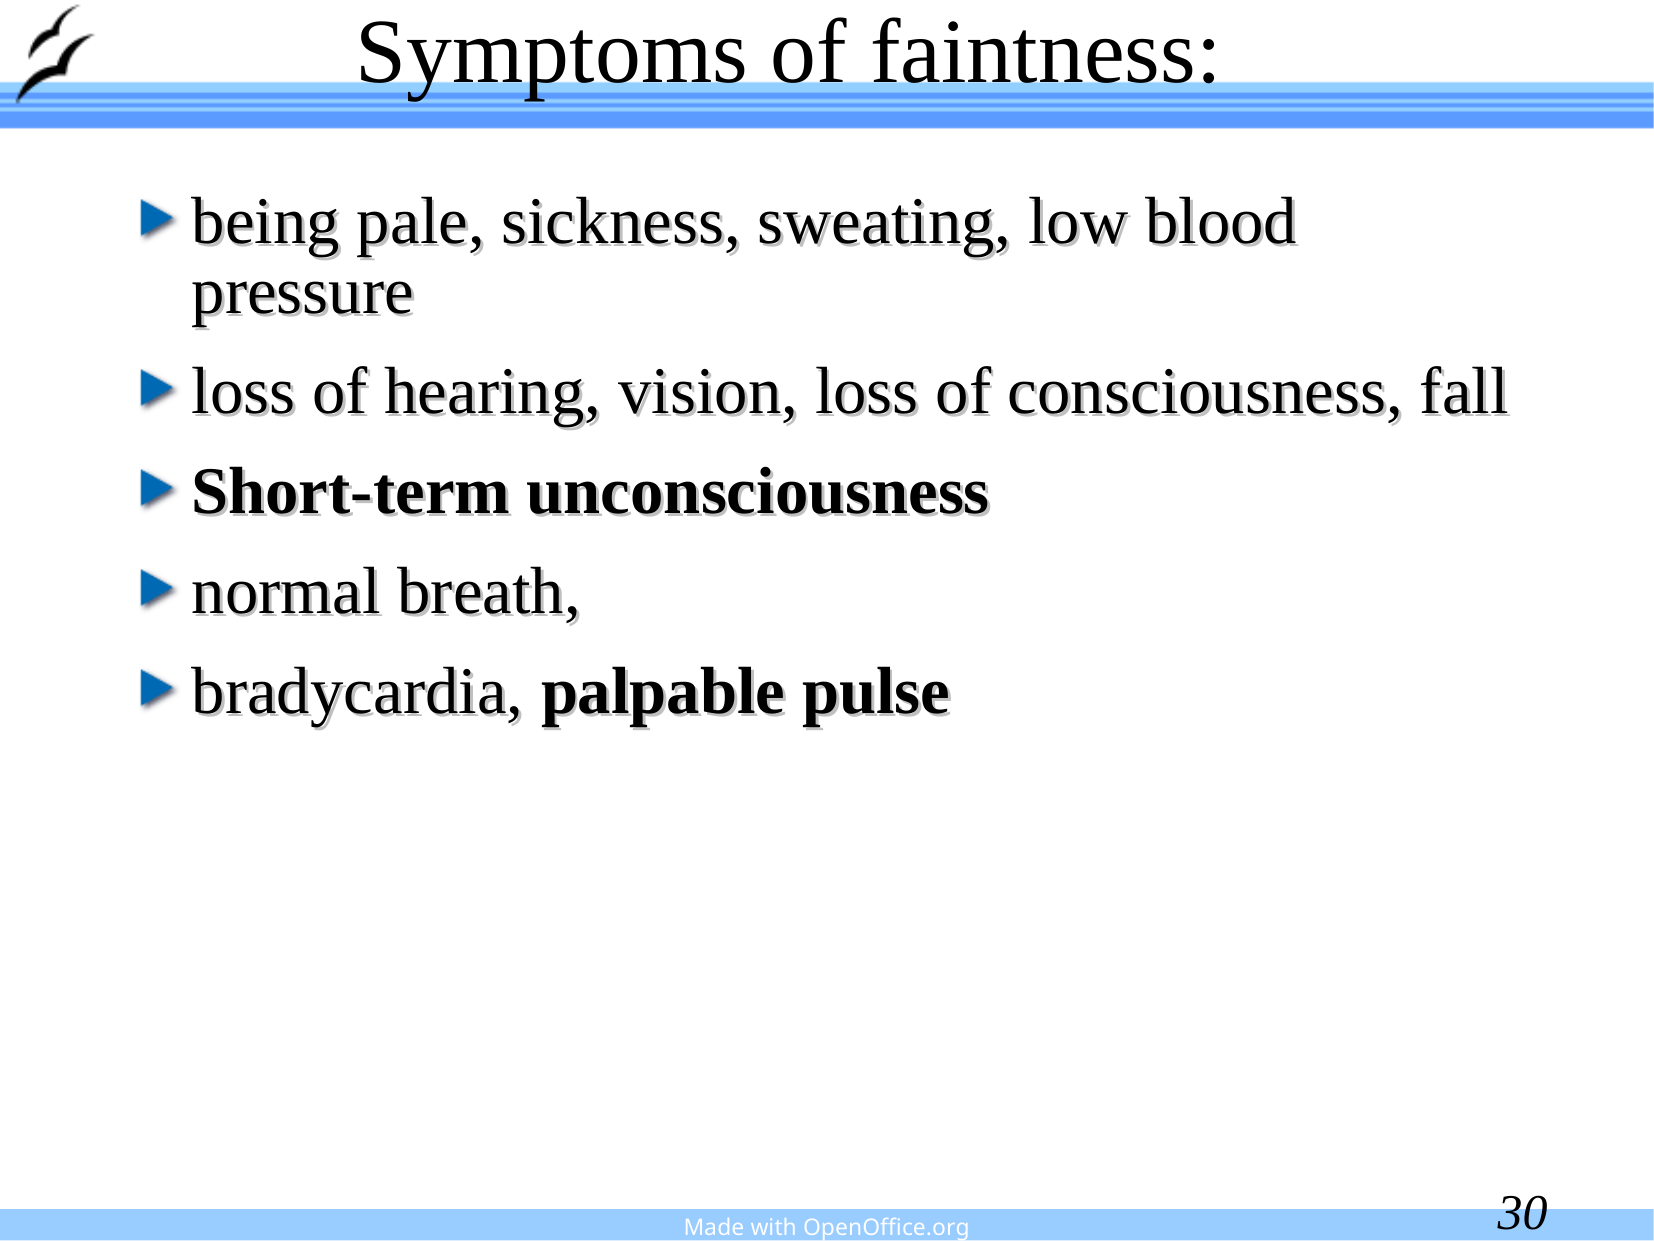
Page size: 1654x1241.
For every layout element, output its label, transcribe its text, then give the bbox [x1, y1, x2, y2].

title Symptoms of faintness: [94, 0, 1507, 107]
picture [0, 0, 1654, 133]
list being pale, sickness, sweating, low blood pressure loss of hearing, vision, loss of consciousness, fall Short-term unconsciousness normal breath, bradycardia, palpable pulse [120, 186, 1534, 1195]
